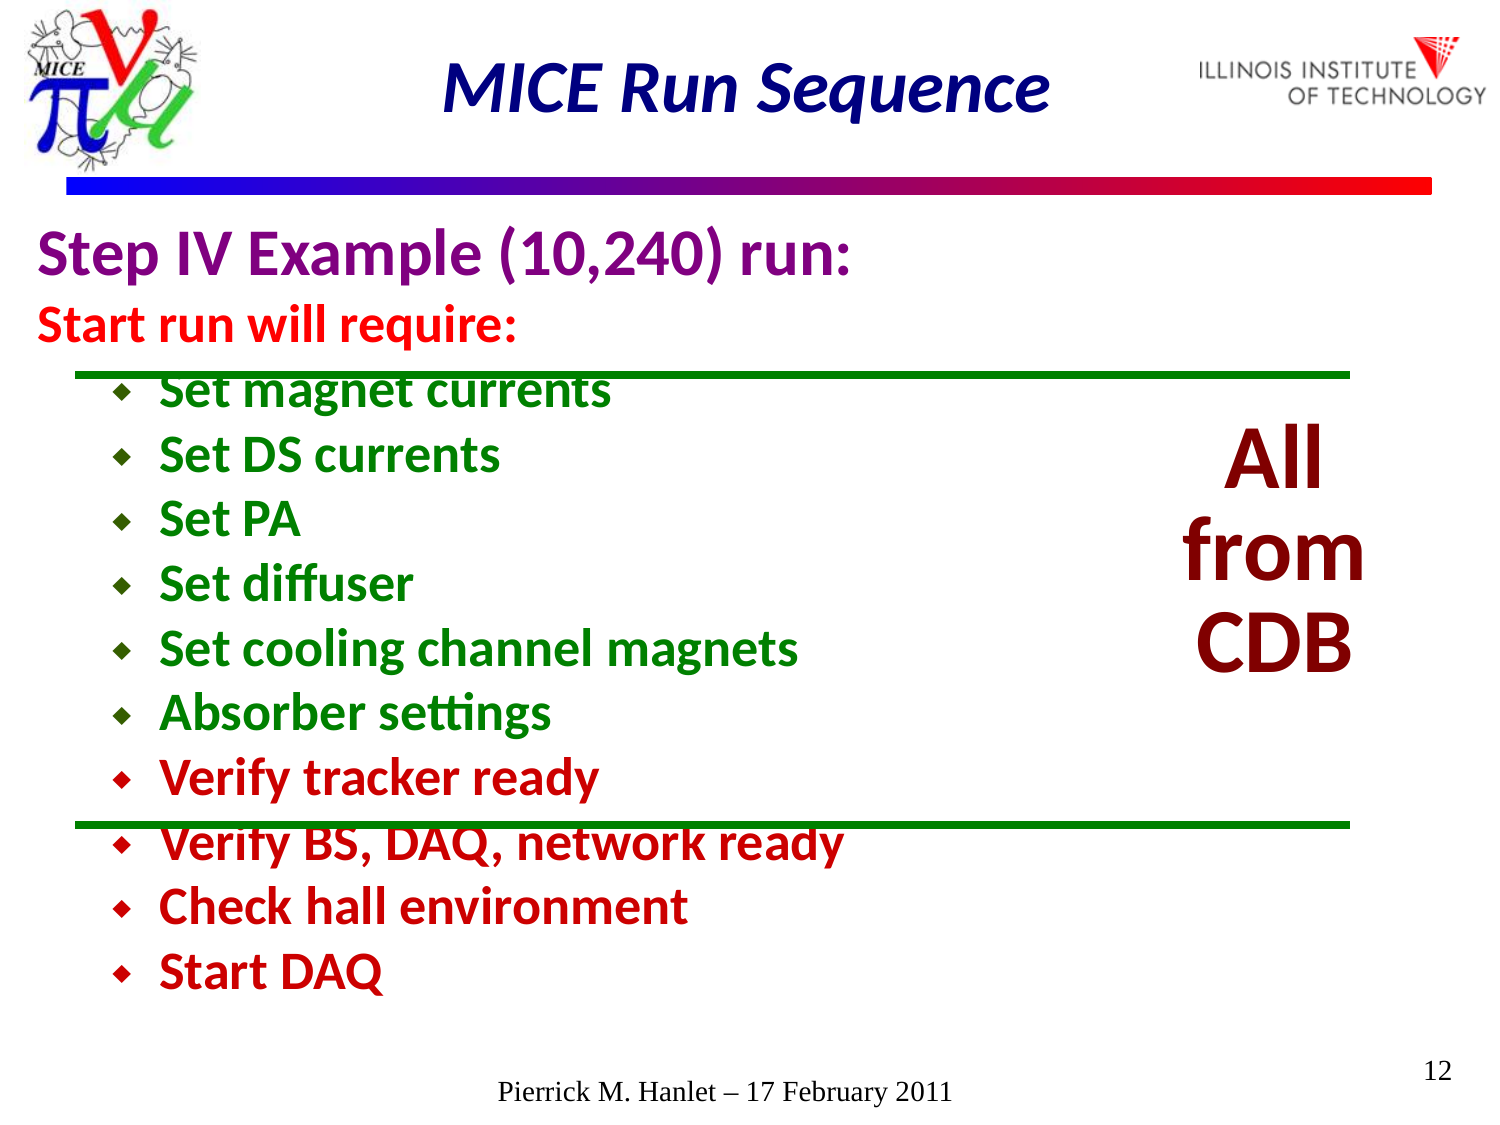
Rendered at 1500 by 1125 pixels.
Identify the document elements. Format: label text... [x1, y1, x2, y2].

title MICE Run Sequence [234, 32, 1259, 157]
text_box All from CDB [1125, 412, 1426, 749]
picture [24, 0, 201, 175]
text_box Step IV Example (10,240) run: Start run will require: Set magnet currents Set DS currents Set PA Set diffuser Set cooling channel magnets Absorber settings Verify tracker ready Verify BS, DAQ, network ready Check hall environment Start DAQ [37, 224, 1463, 1111]
picture [1259, 37, 1500, 113]
